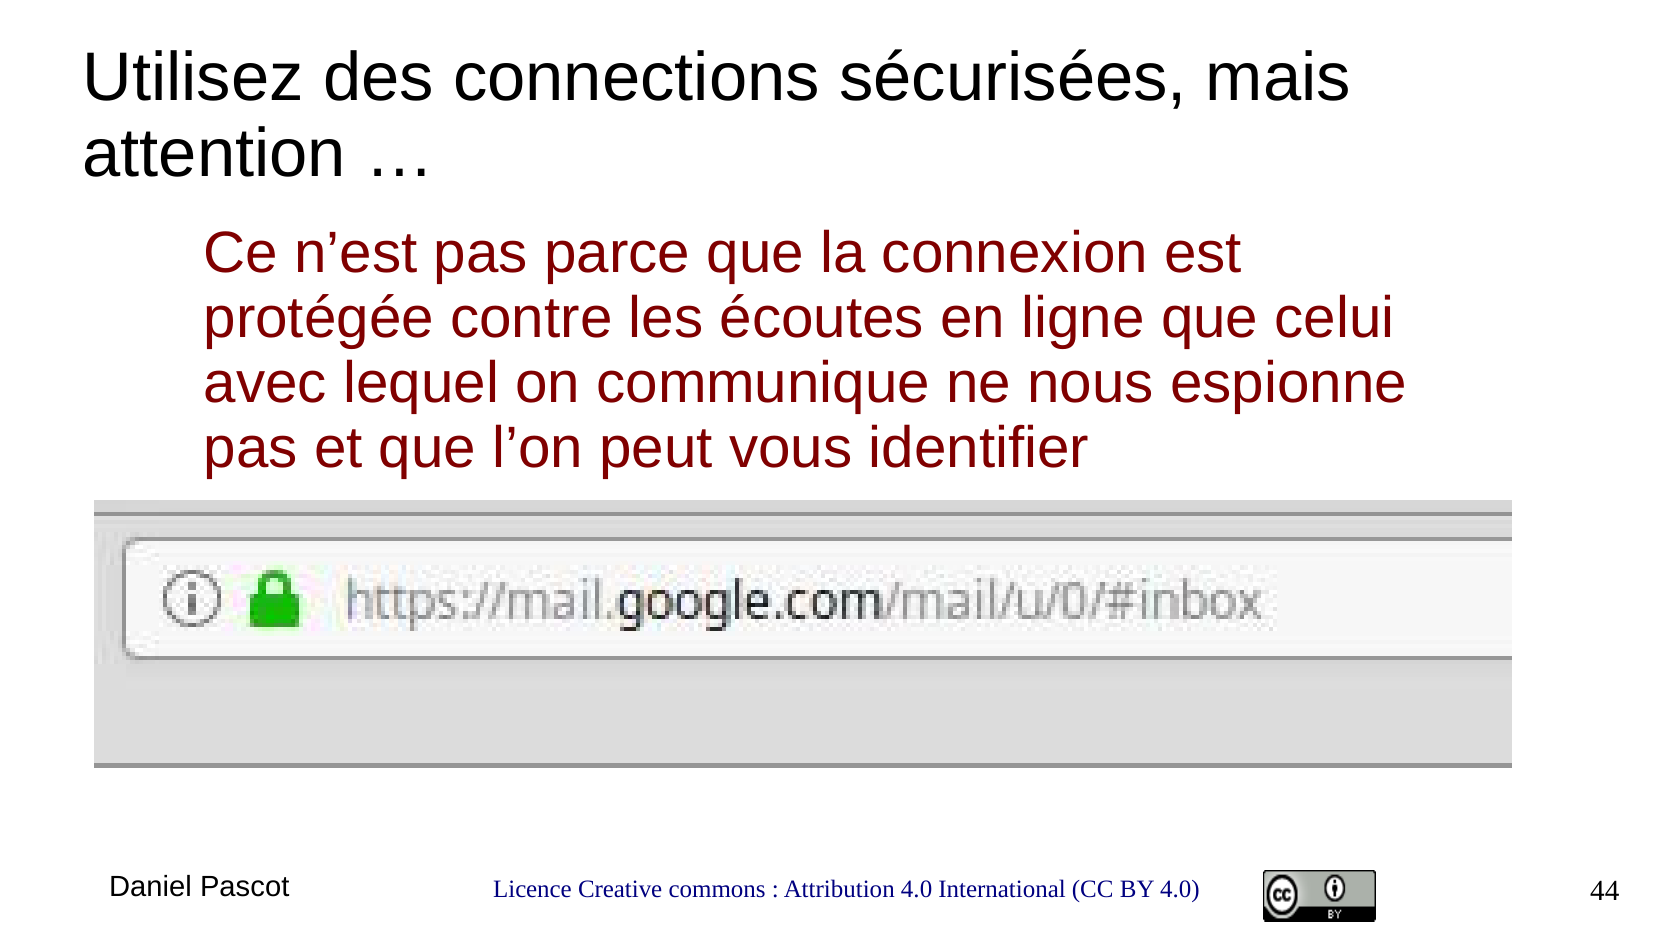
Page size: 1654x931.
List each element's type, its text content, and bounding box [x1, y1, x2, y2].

picture [94, 500, 1512, 768]
picture [1263, 870, 1376, 922]
title Utilisez des connections sécurisées, mais attention … [82, 37, 1571, 193]
text_box Ce n’est pas parce que la connexion est protégée contre les écoutes en ligne que celui avec lequel on communique ne nous espionne pas et que l’on peut vous identifier [188, 212, 1465, 488]
